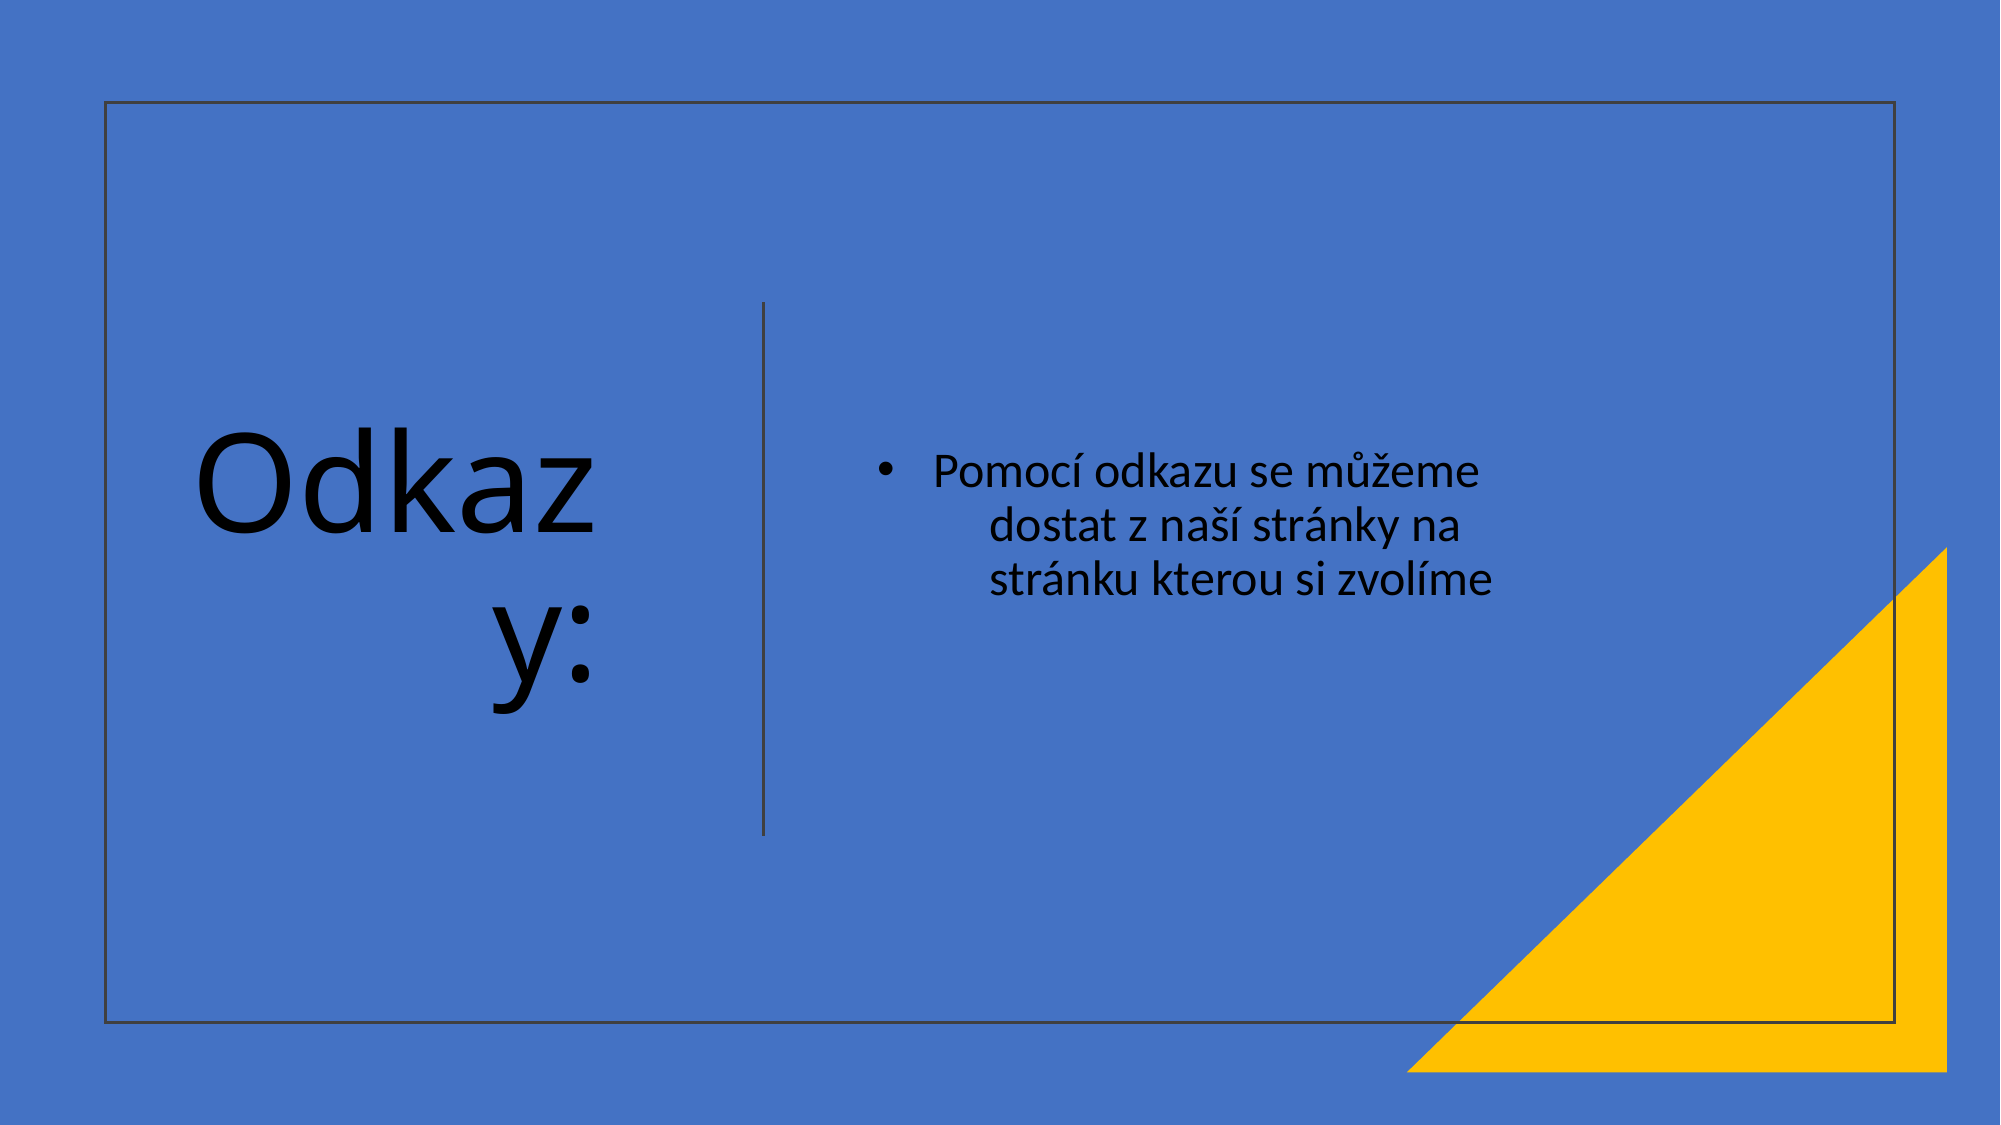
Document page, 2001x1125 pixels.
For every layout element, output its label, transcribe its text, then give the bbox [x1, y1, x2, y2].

list Pomocí odkazu se můžeme dostat z naší stránky na stránku kterou si zvolíme [862, 270, 1634, 855]
text_box [0, 0, 2000, 1125]
title Odkazy: [176, 195, 667, 931]
